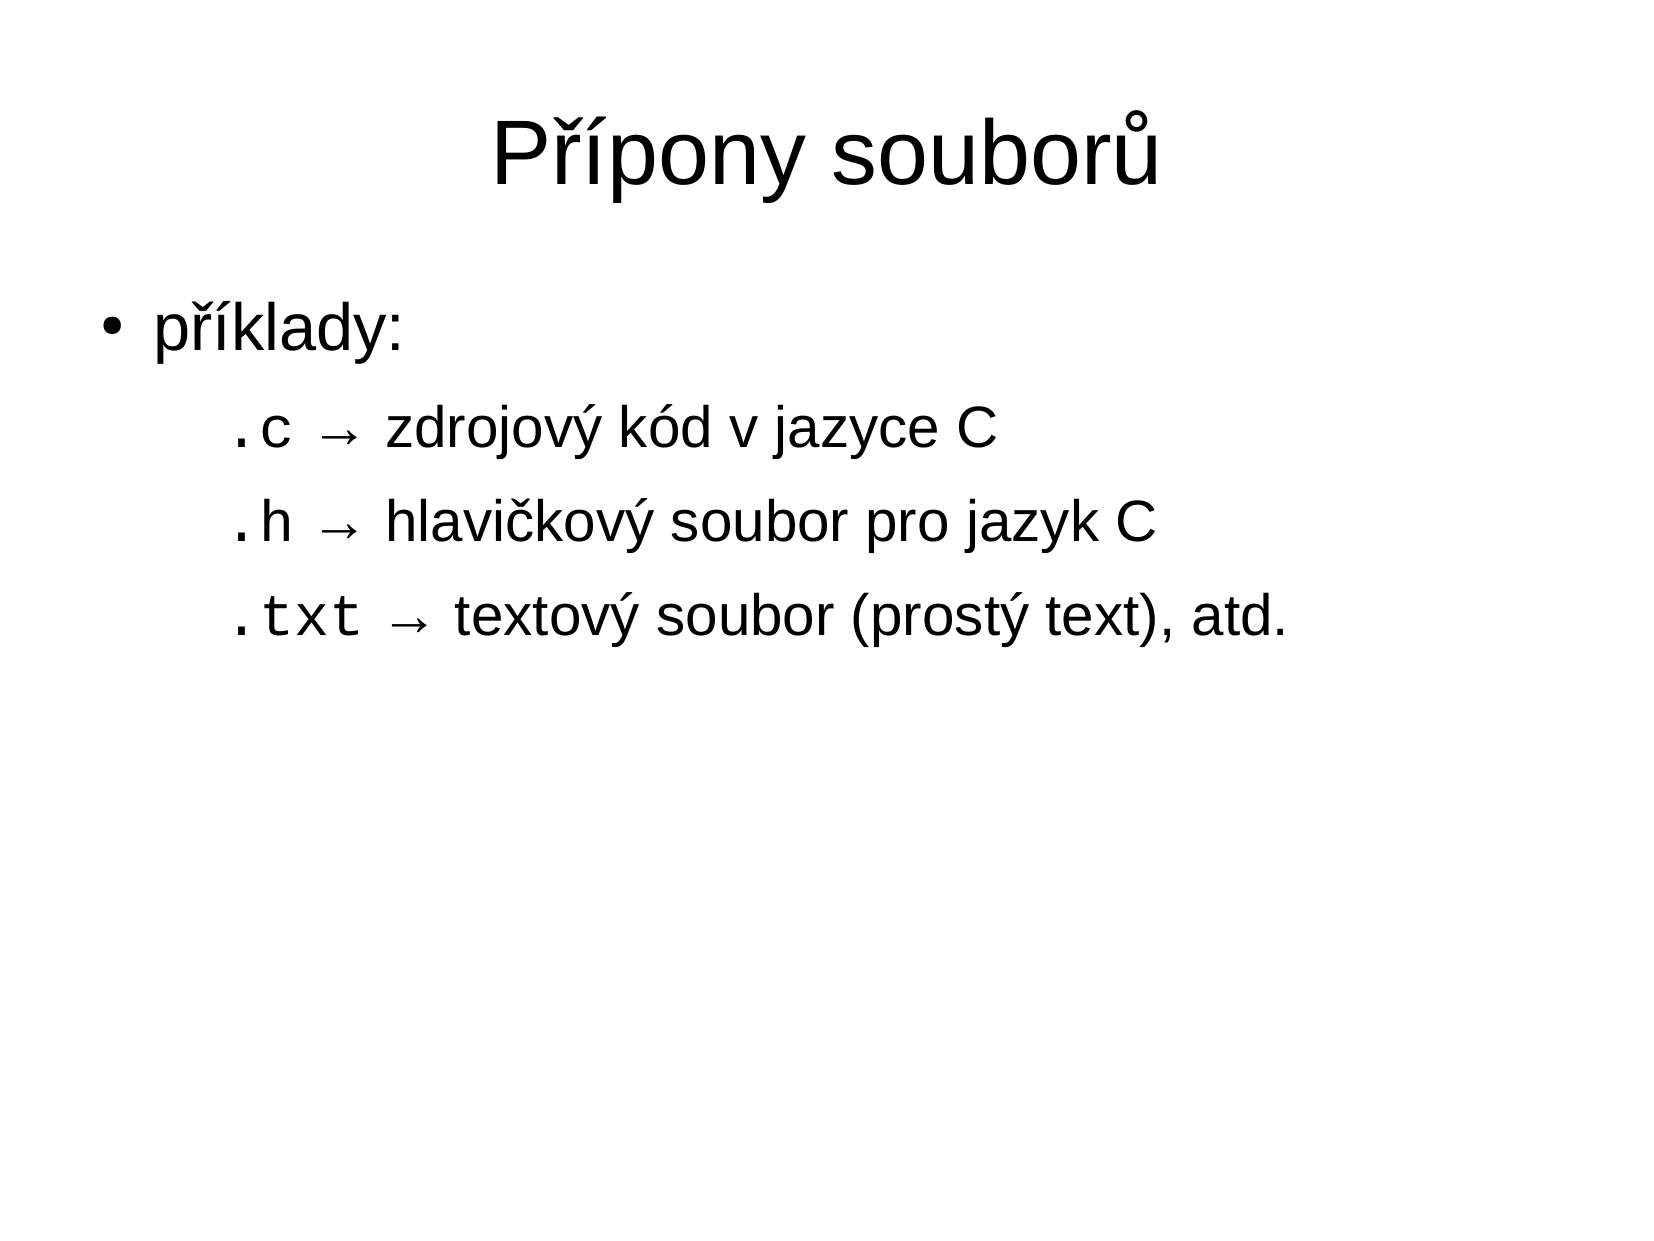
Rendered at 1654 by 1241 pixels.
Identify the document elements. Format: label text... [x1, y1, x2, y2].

title Přípony souborů [82, 56, 1571, 250]
list příklady: .c → zdrojový kód v jazyce C .h → hlavičkový soubor pro jazyk C .txt → textový soubor (prostý text), atd. [82, 290, 1571, 1094]
